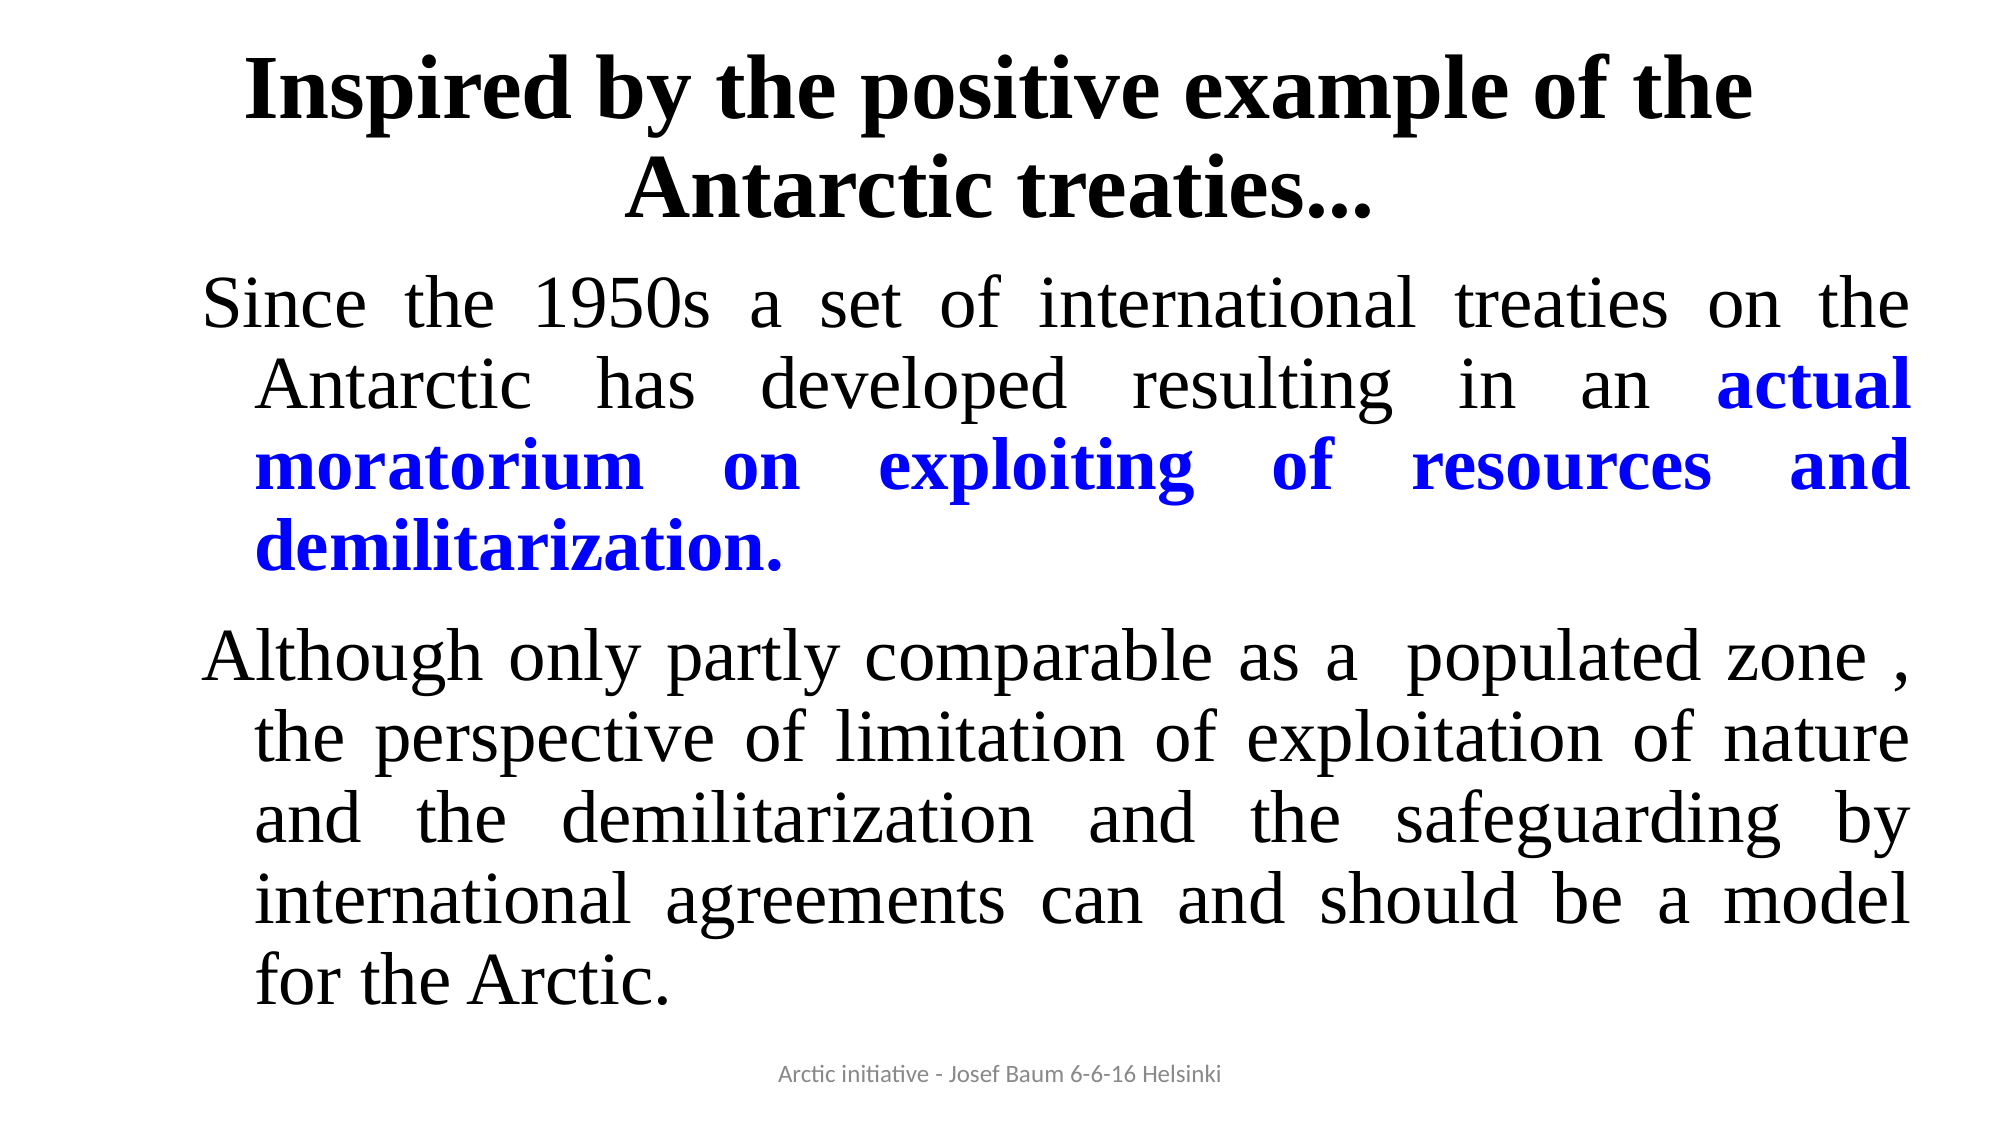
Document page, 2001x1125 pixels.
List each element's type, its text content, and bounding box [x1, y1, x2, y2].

title Inspired by the positive example of the Antarctic treaties... [99, 37, 1900, 241]
text_box Arctic initiative - Josef Baum 6-6-16 Helsinki [662, 1042, 1338, 1103]
list Since the 1950s a set of international treaties on the Antarctic has developed resulting in an actual moratorium on exploiting of resources and demilitarization. Although only partly comparable as a populated zone , the perspective of limitation of exploitation of nature and the demilitarization and the safeguarding by international agreements can and should be a model for the Arctic. [112, 262, 1913, 1005]
